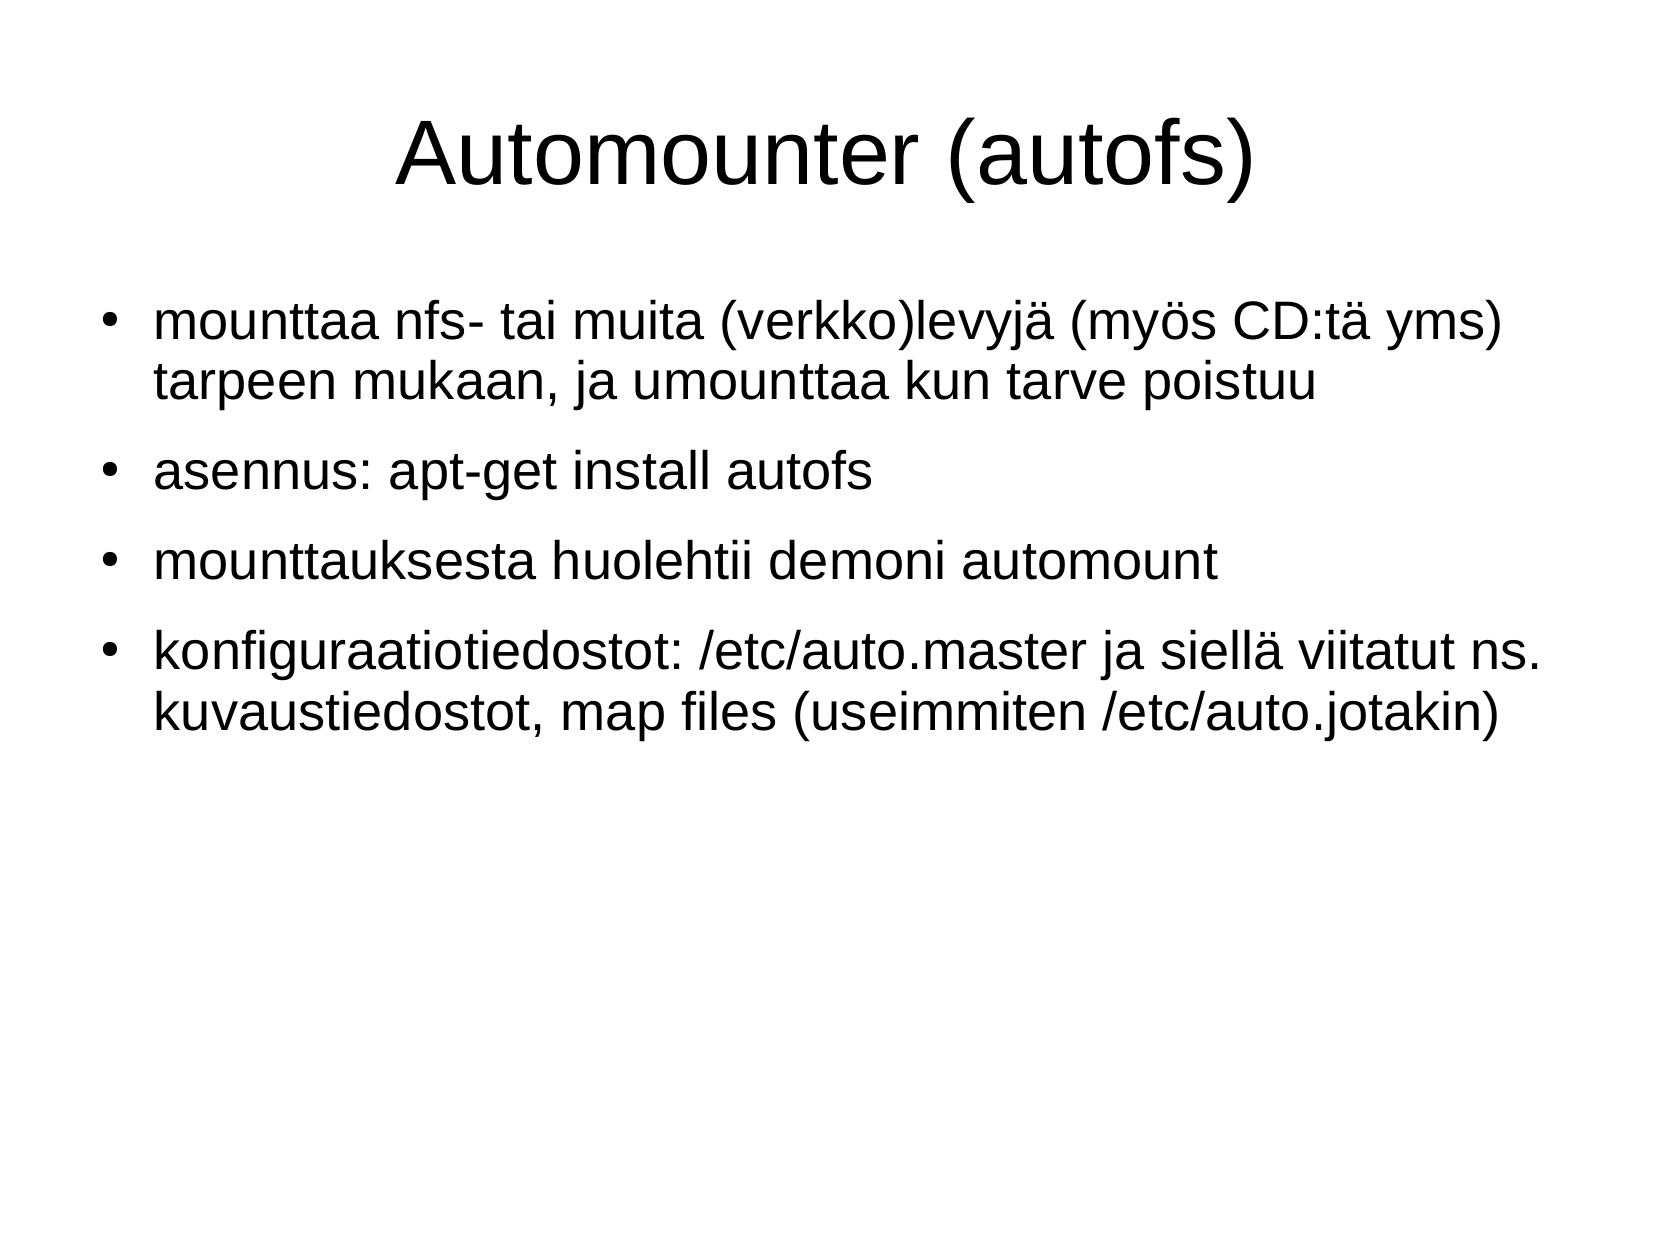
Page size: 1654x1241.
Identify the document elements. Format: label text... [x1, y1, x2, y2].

title Automounter (autofs) [82, 49, 1571, 257]
list mounttaa nfs- tai muita (verkko)levyjä (myös CD:tä yms) tarpeen mukaan, ja umounttaa kun tarve poistuu asennus: apt-get install autofs mounttauksesta huolehtii demoni automount konfiguraatiotiedostot: /etc/auto.master ja siellä viitatut ns. kuvaustiedostot, map files (useimmiten /etc/auto.jotakin) [82, 290, 1571, 1010]
